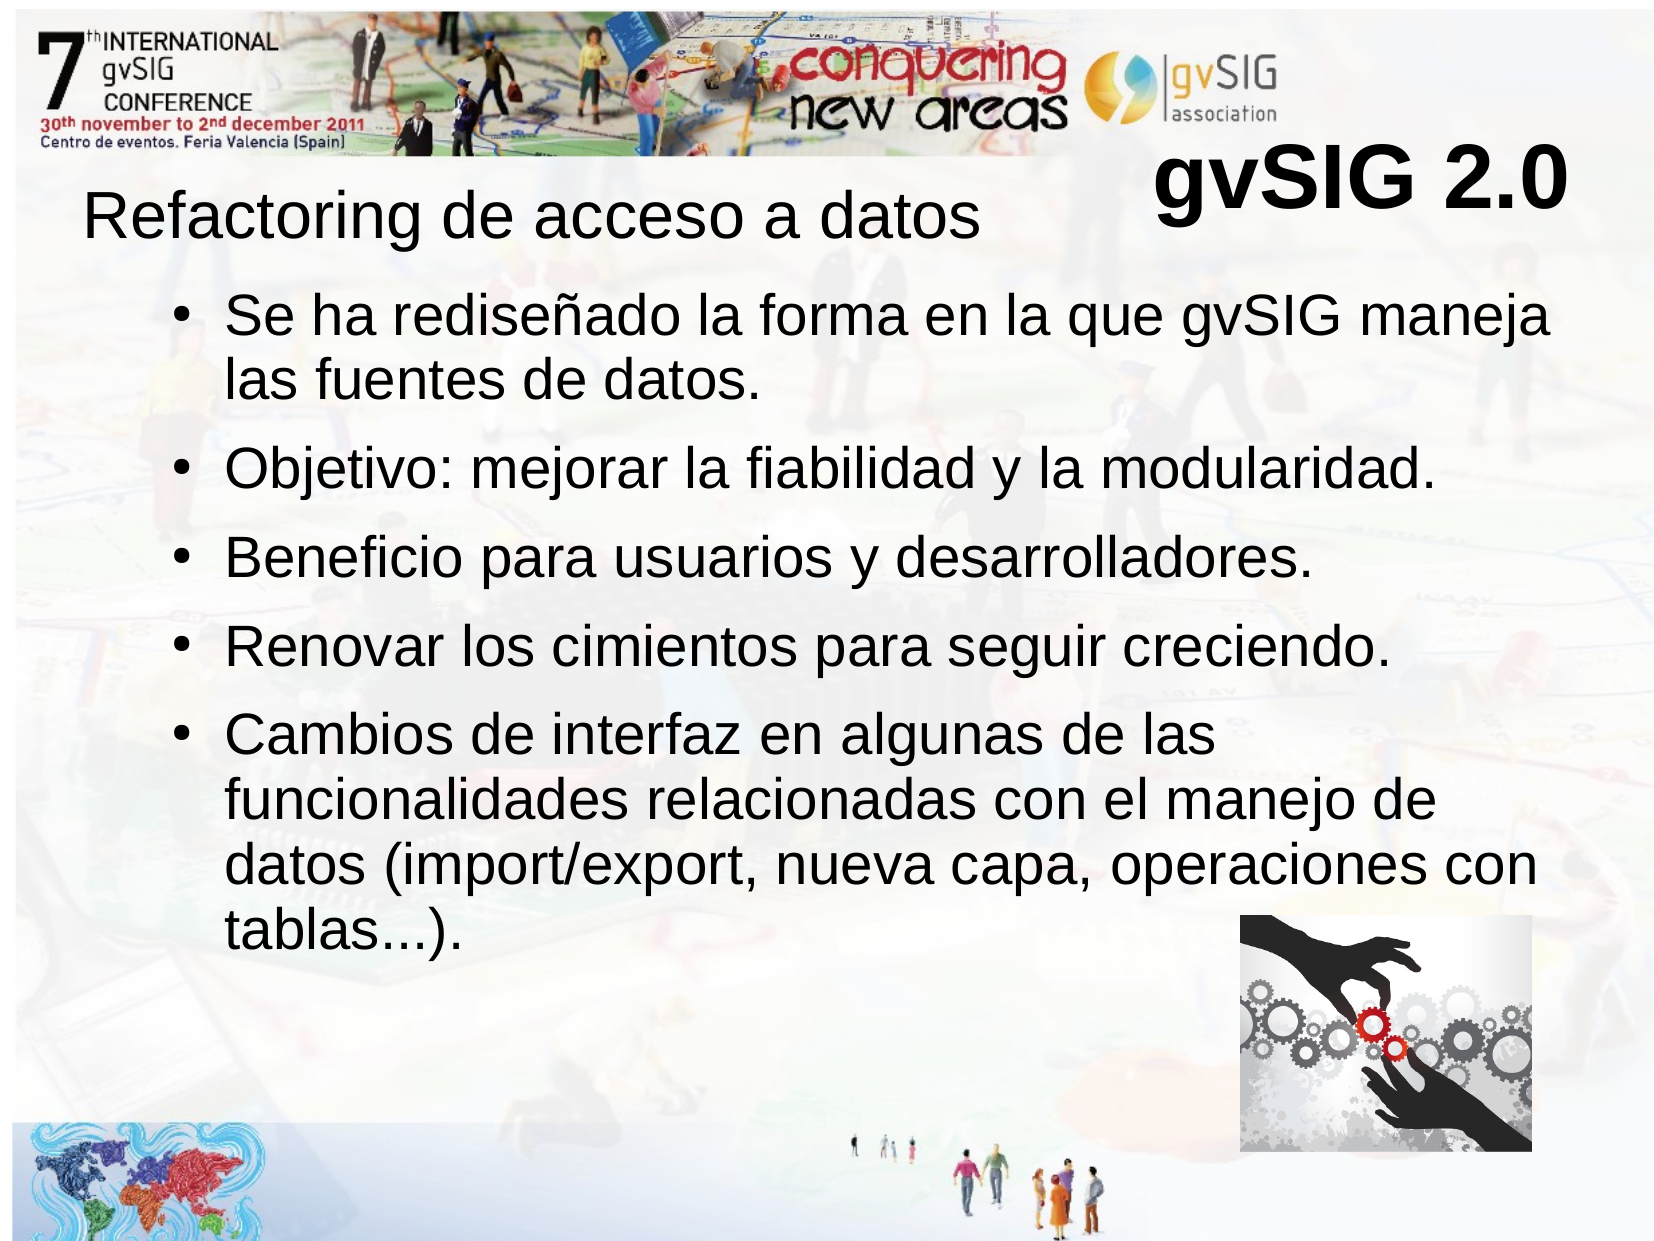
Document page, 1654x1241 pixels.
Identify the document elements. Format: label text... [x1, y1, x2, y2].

picture [12, 9, 1654, 1241]
title gvSIG 2.0 [82, 73, 1571, 177]
list Refactoring de acceso a datos Se ha rediseñado la forma en la que gvSIG maneja las fuentes de datos. Objetivo: mejorar la fiabilidad y la modularidad. Beneficio para usuarios y desarrolladores. Renovar los cimientos para seguir creciendo. Cambios de interfaz en algunas de las funcionalidades relacionadas con el manejo de datos (import/export, nueva capa, operaciones con tablas...). [82, 177, 1571, 997]
